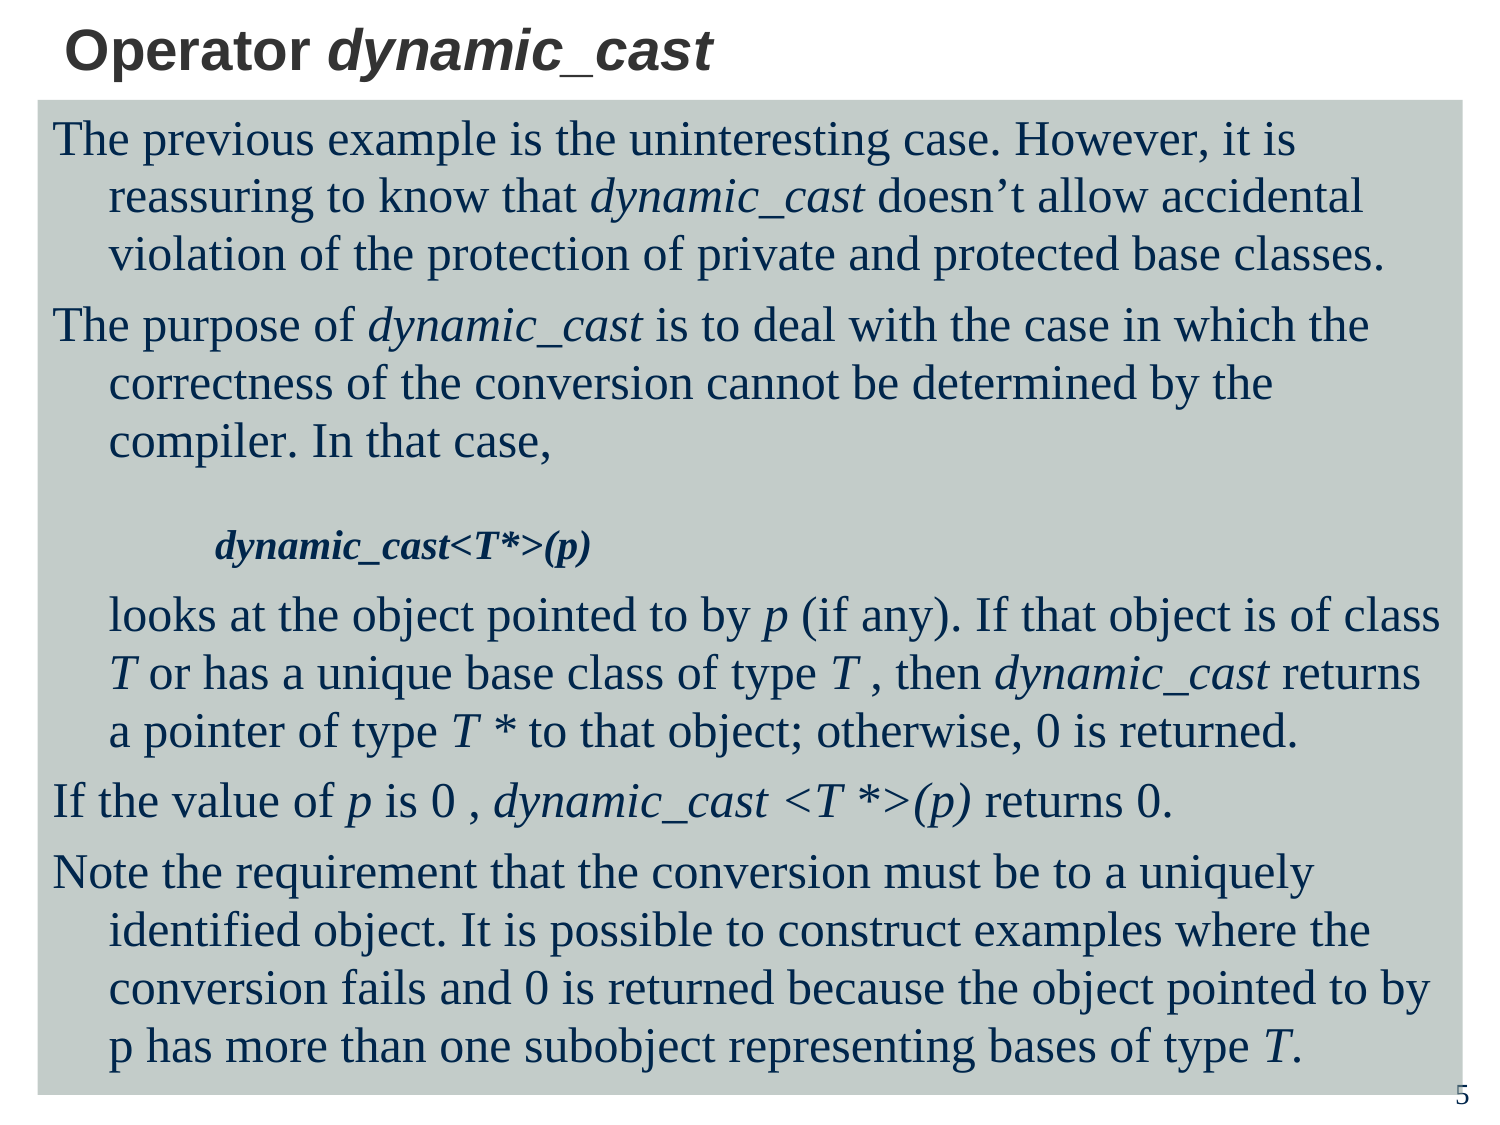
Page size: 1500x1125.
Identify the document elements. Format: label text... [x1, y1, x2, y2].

list The previous example is the uninteresting case. However, it is reassuring to know that dynamic_cast doesn’t allow accidental violation of the protection of private and protected base classes. The purpose of dynamic_cast is to deal with the case in which the correctness of the conversion cannot be determined by the compiler. In that case, looks at the object pointed to by p (if any). If that object is of class T or has a unique base class of type T , then dynamic_cast returns a pointer of type T * to that object; otherwise, 0 is returned. If the value of p is 0 , dynamic_cast <T *>(p) returns 0. Note the requirement that the conversion must be to a uniquely identified object. It is possible to construct examples where the conversion fails and 0 is returned because the object pointed to by p has more than one subobject representing bases of type T. [37, 99, 1463, 1095]
title Operator dynamic_cast [50, 0, 1450, 91]
text_box dynamic_cast<T*>(p) [200, 512, 608, 578]
